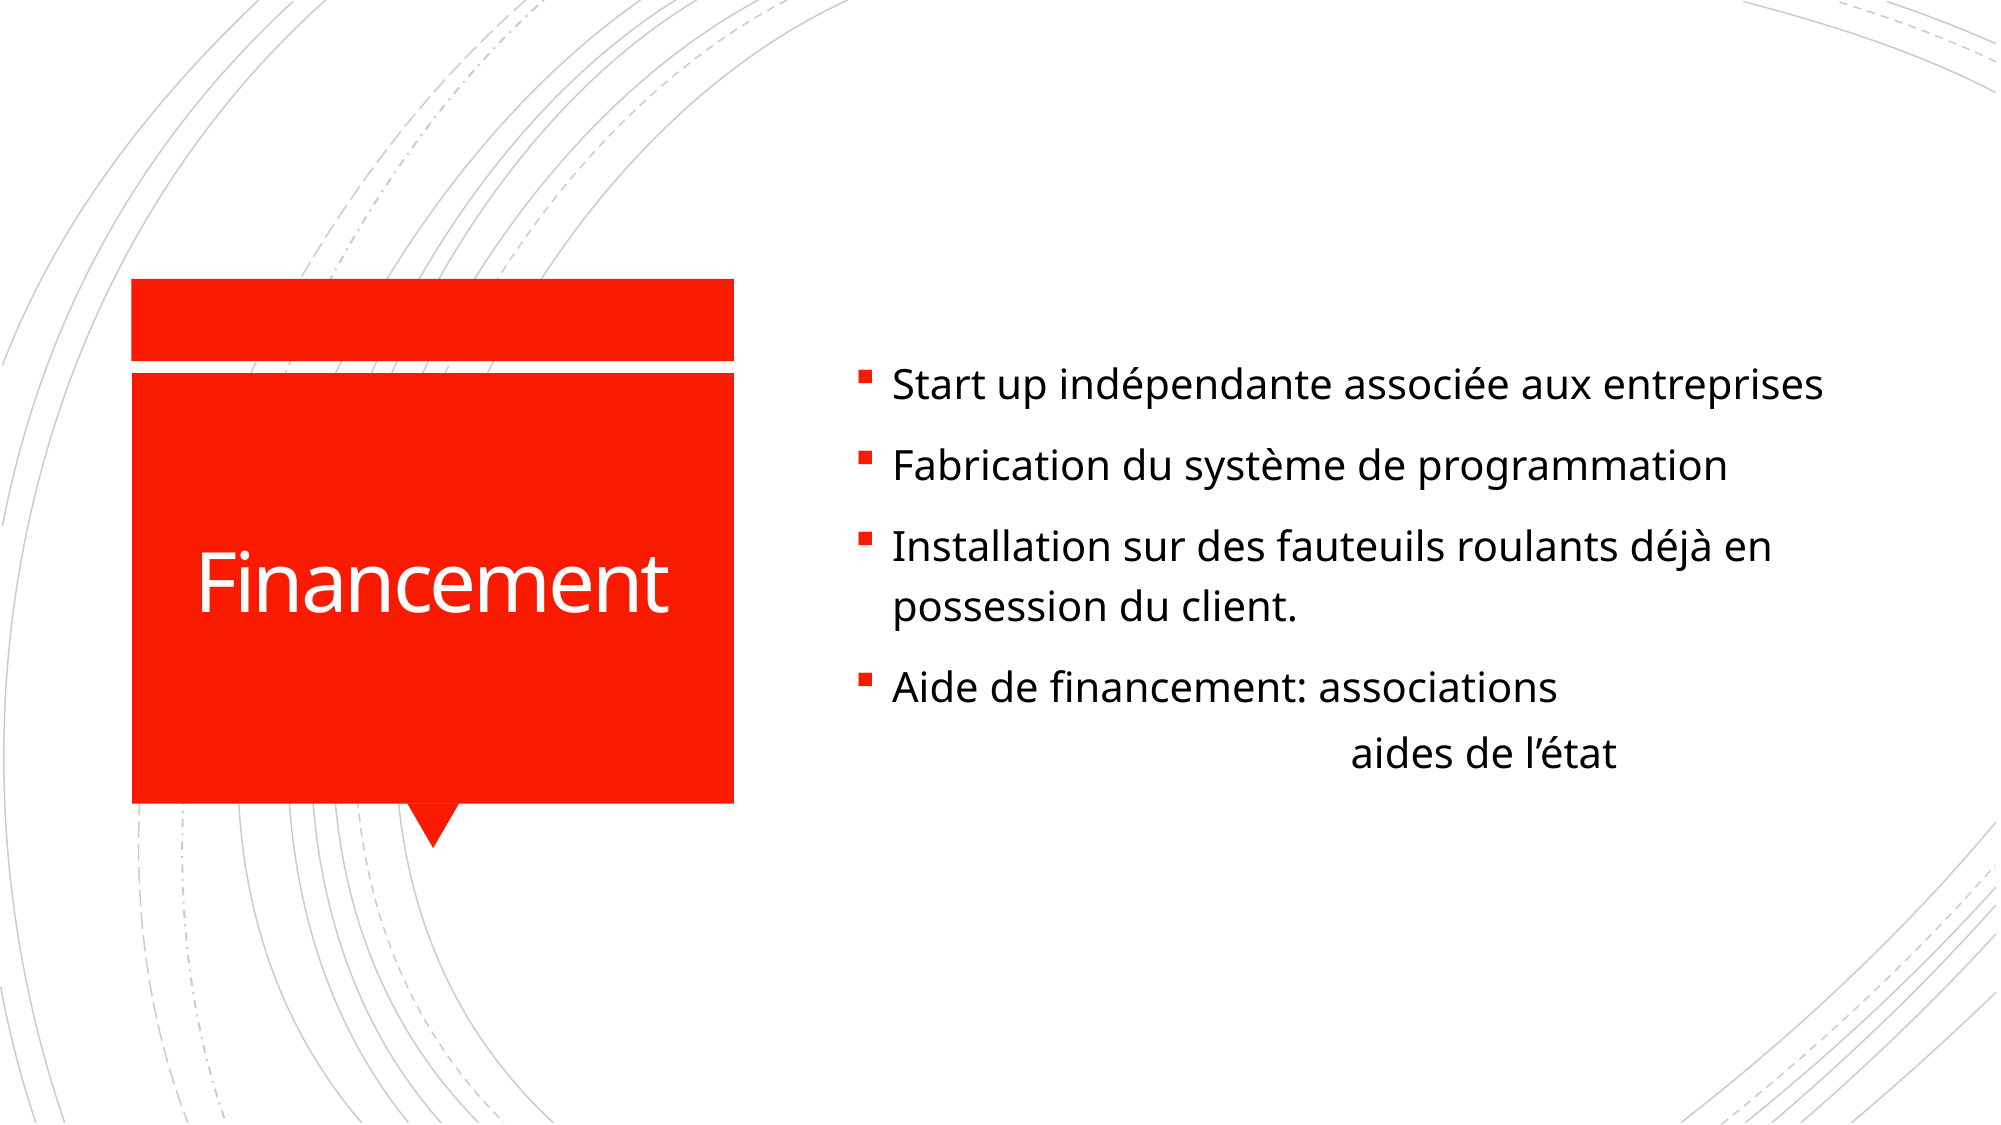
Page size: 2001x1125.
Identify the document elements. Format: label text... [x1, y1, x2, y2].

title Financement [145, 385, 720, 789]
list Start up indépendante associée aux entreprises Fabrication du système de programmation Installation sur des fauteuils roulants déjà en possession du client. Aide de financement: associations aides de l’état [839, 131, 1871, 993]
